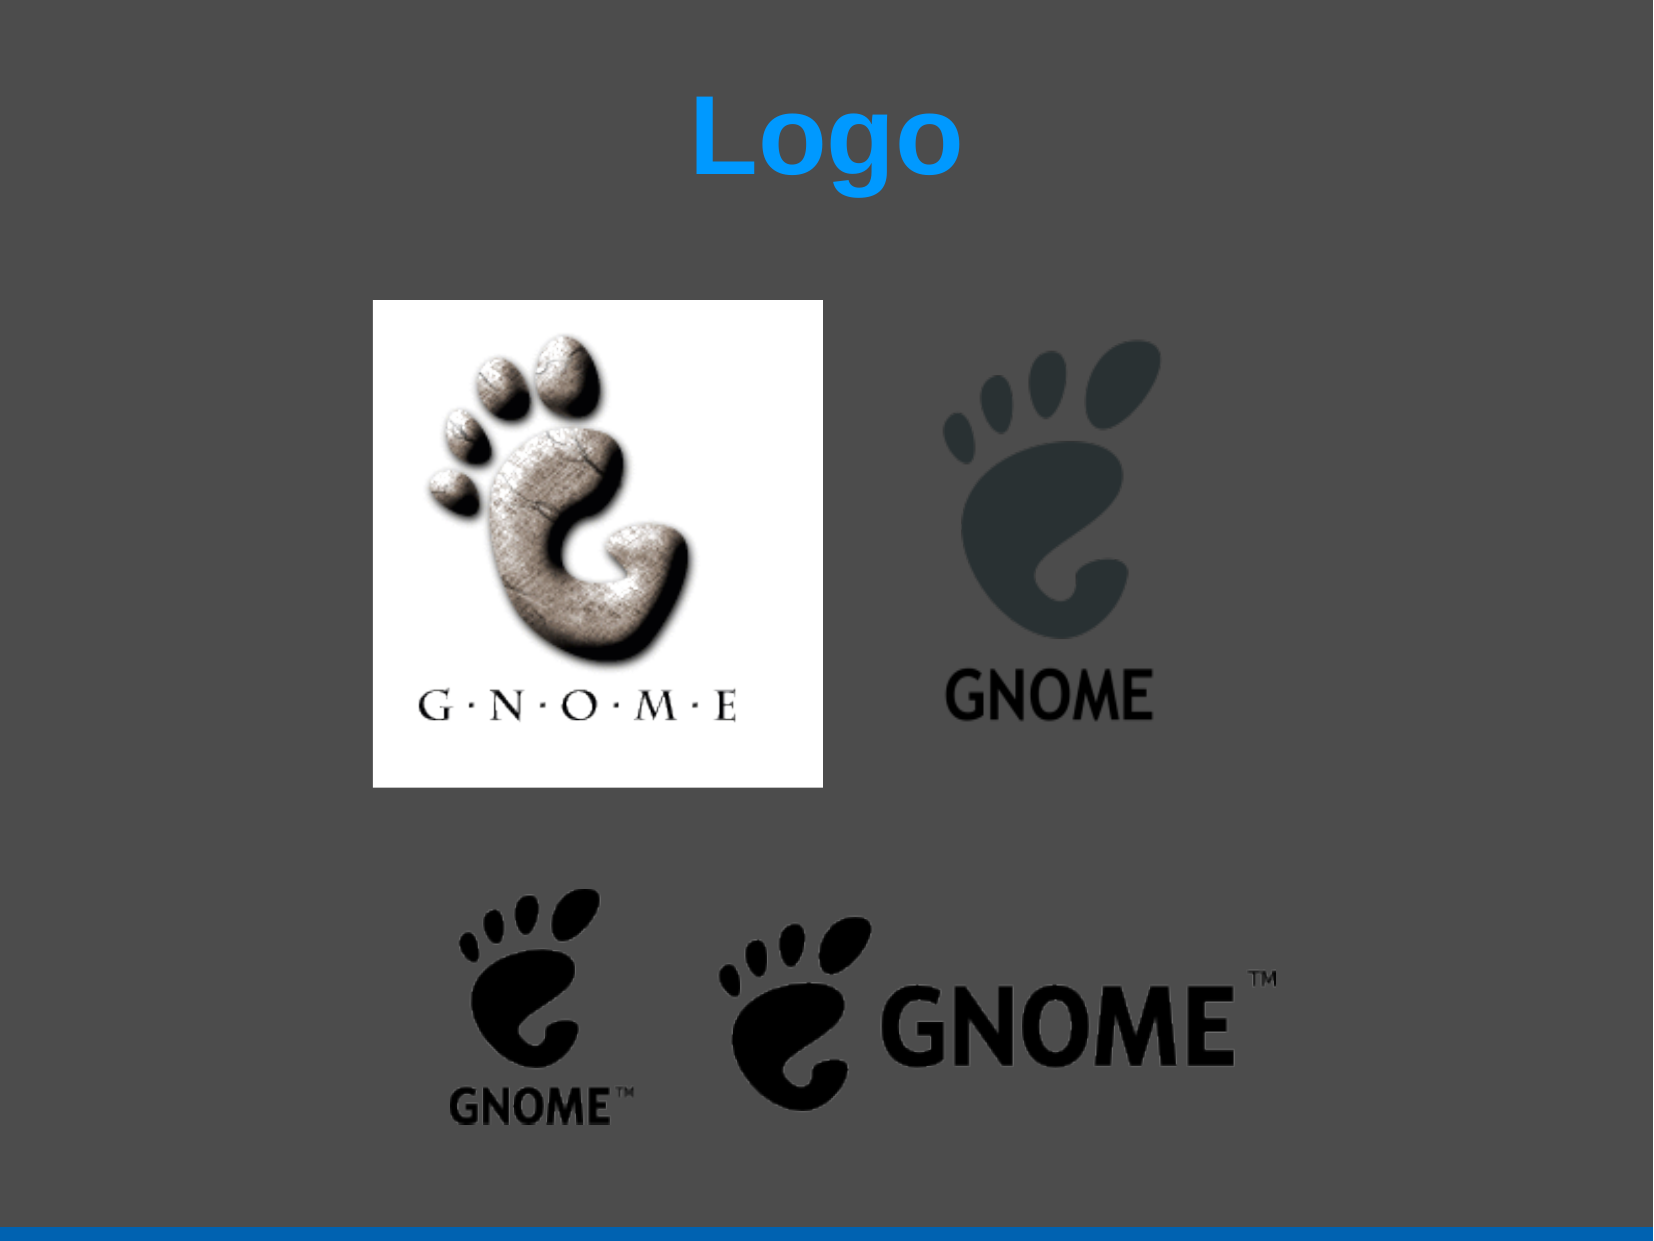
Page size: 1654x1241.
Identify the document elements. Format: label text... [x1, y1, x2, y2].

picture [824, 284, 1295, 810]
picture [450, 889, 1276, 1126]
picture [365, 300, 778, 769]
text_box [372, 300, 823, 788]
title Logo [121, 32, 1533, 240]
